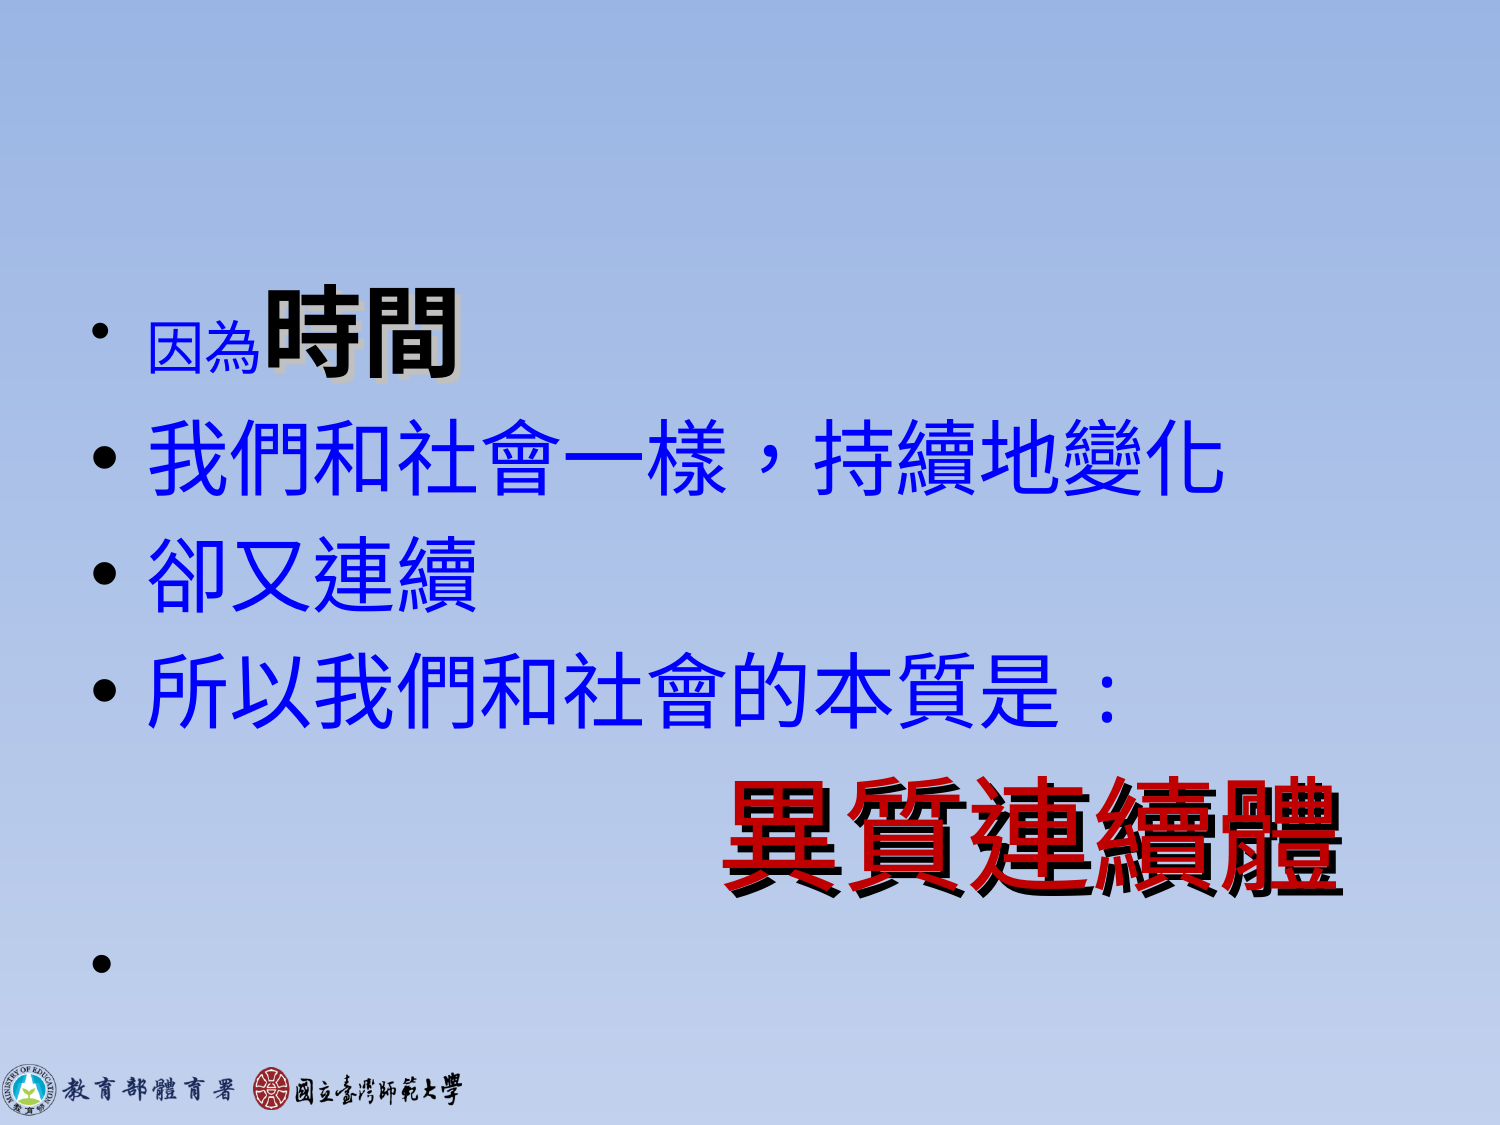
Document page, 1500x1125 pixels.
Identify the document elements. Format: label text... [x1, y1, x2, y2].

list 因為時間 我們和社會一樣，持續地變化 卻又連續 所以我們和社會的本質是: 異質連續體 [75, 262, 1426, 1005]
